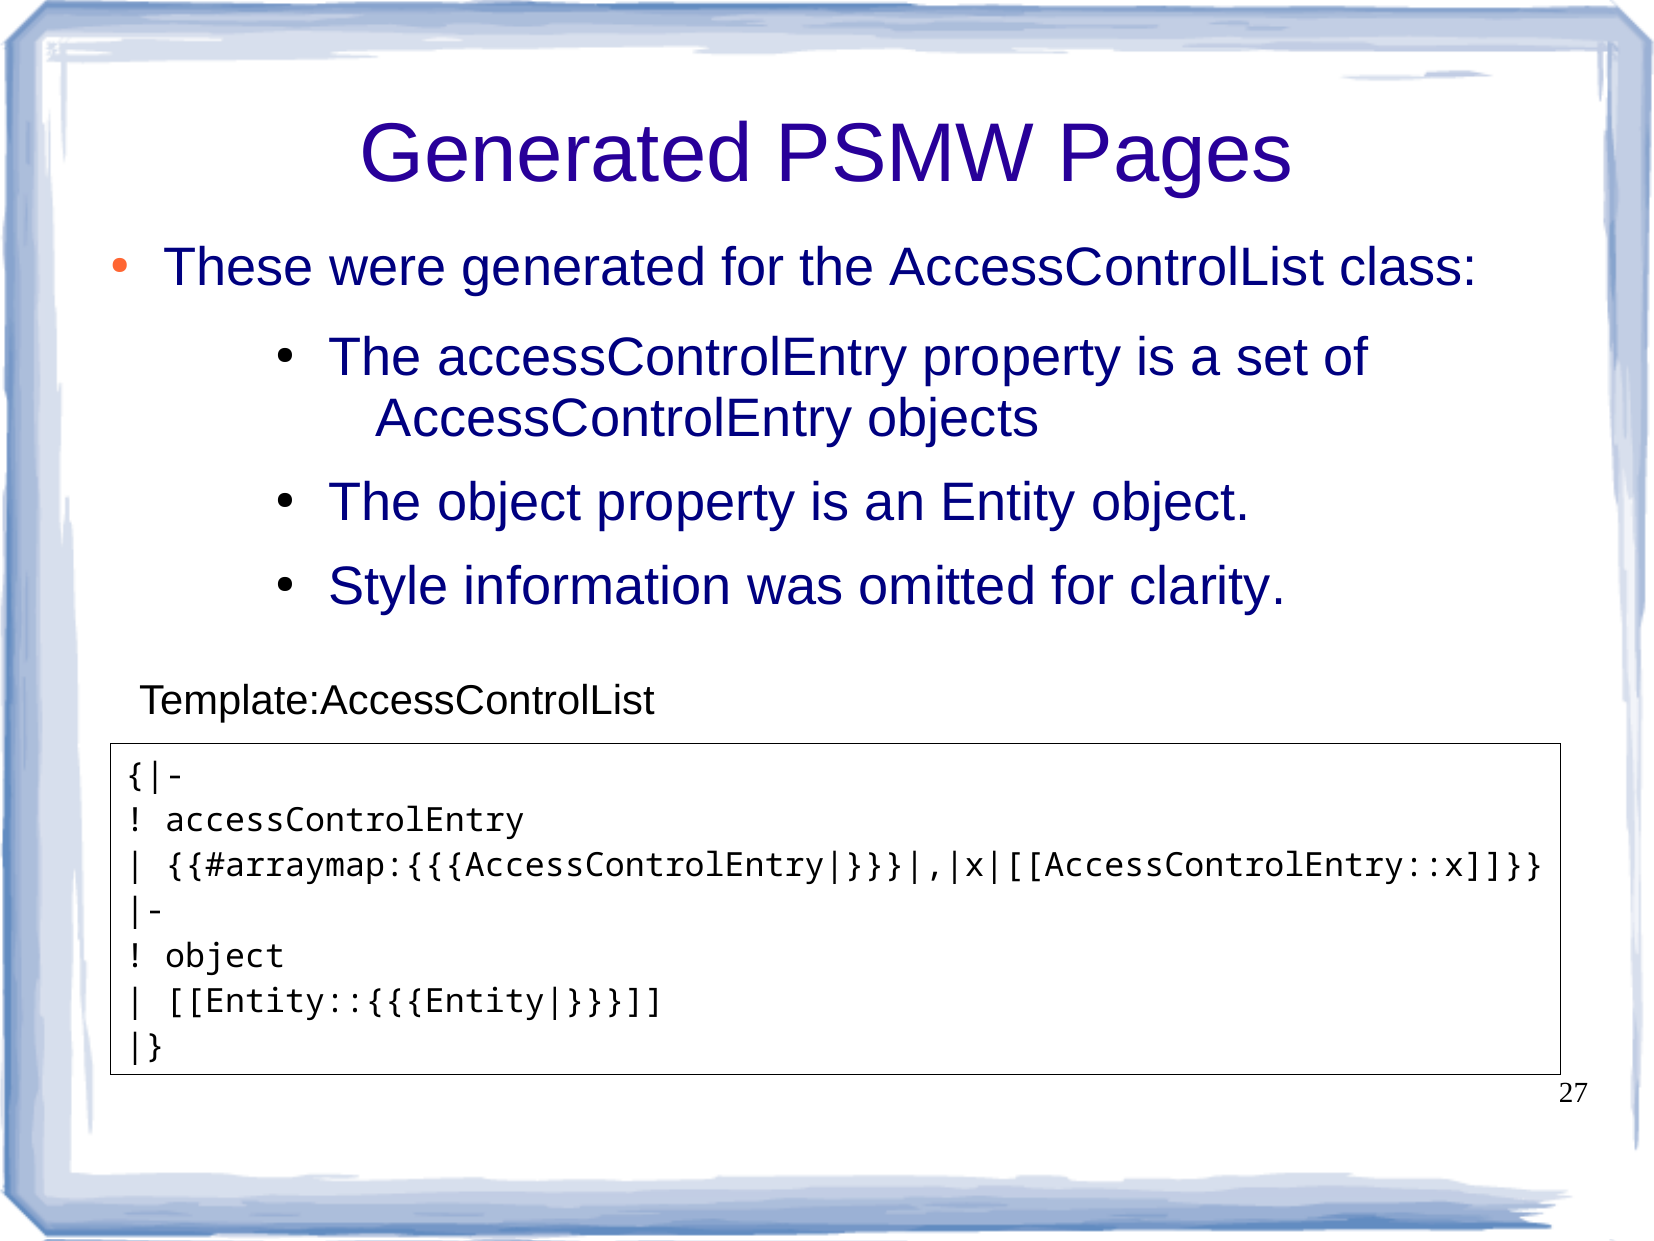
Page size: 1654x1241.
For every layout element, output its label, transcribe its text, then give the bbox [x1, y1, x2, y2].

picture [0, 0, 1654, 1241]
title Generated PSMW Pages [82, 49, 1571, 257]
list These were generated for the AccessControlList class: The accessControlEntry property is a set of AccessControlEntry objects The object property is an Entity object. Style information was omitted for clarity. [1156, 744, 1546, 1056]
list These were generated for the AccessControlList class: The accessControlEntry property is a set of AccessControlEntry objects The object property is an Entity object. Style information was omitted for clarity. [92, 236, 1546, 1056]
text_box {|- ! accessControlEntry | {{#arraymap:{{{AccessControlEntry|}}}|,|x|[[AccessControlEntry::x]]}} |- ! object | [[Entity::{{{Entity|}}}]] |} [110, 743, 1156, 1070]
text_box Template:AccessControlList [124, 669, 670, 732]
